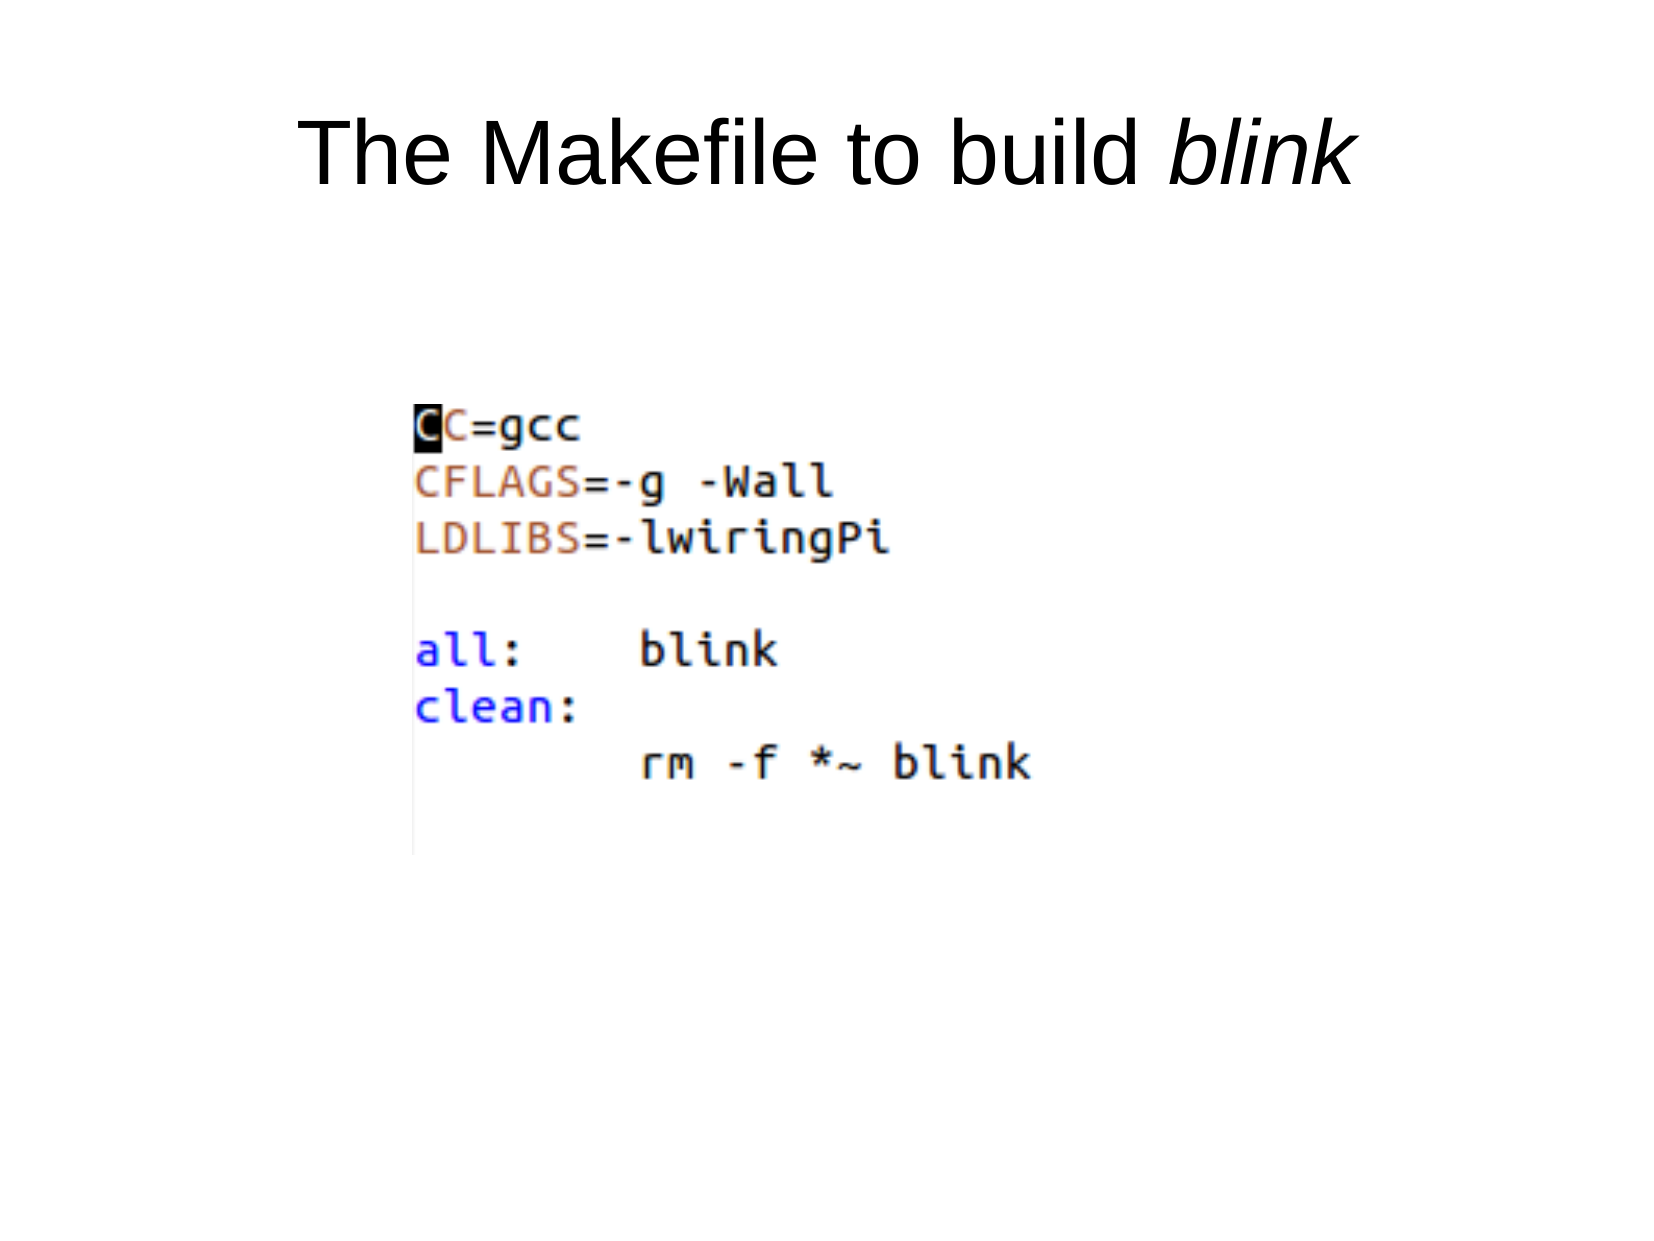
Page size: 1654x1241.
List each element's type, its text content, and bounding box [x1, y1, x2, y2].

picture [412, 404, 1081, 855]
title The Makefile to build blink [82, 49, 1571, 257]
